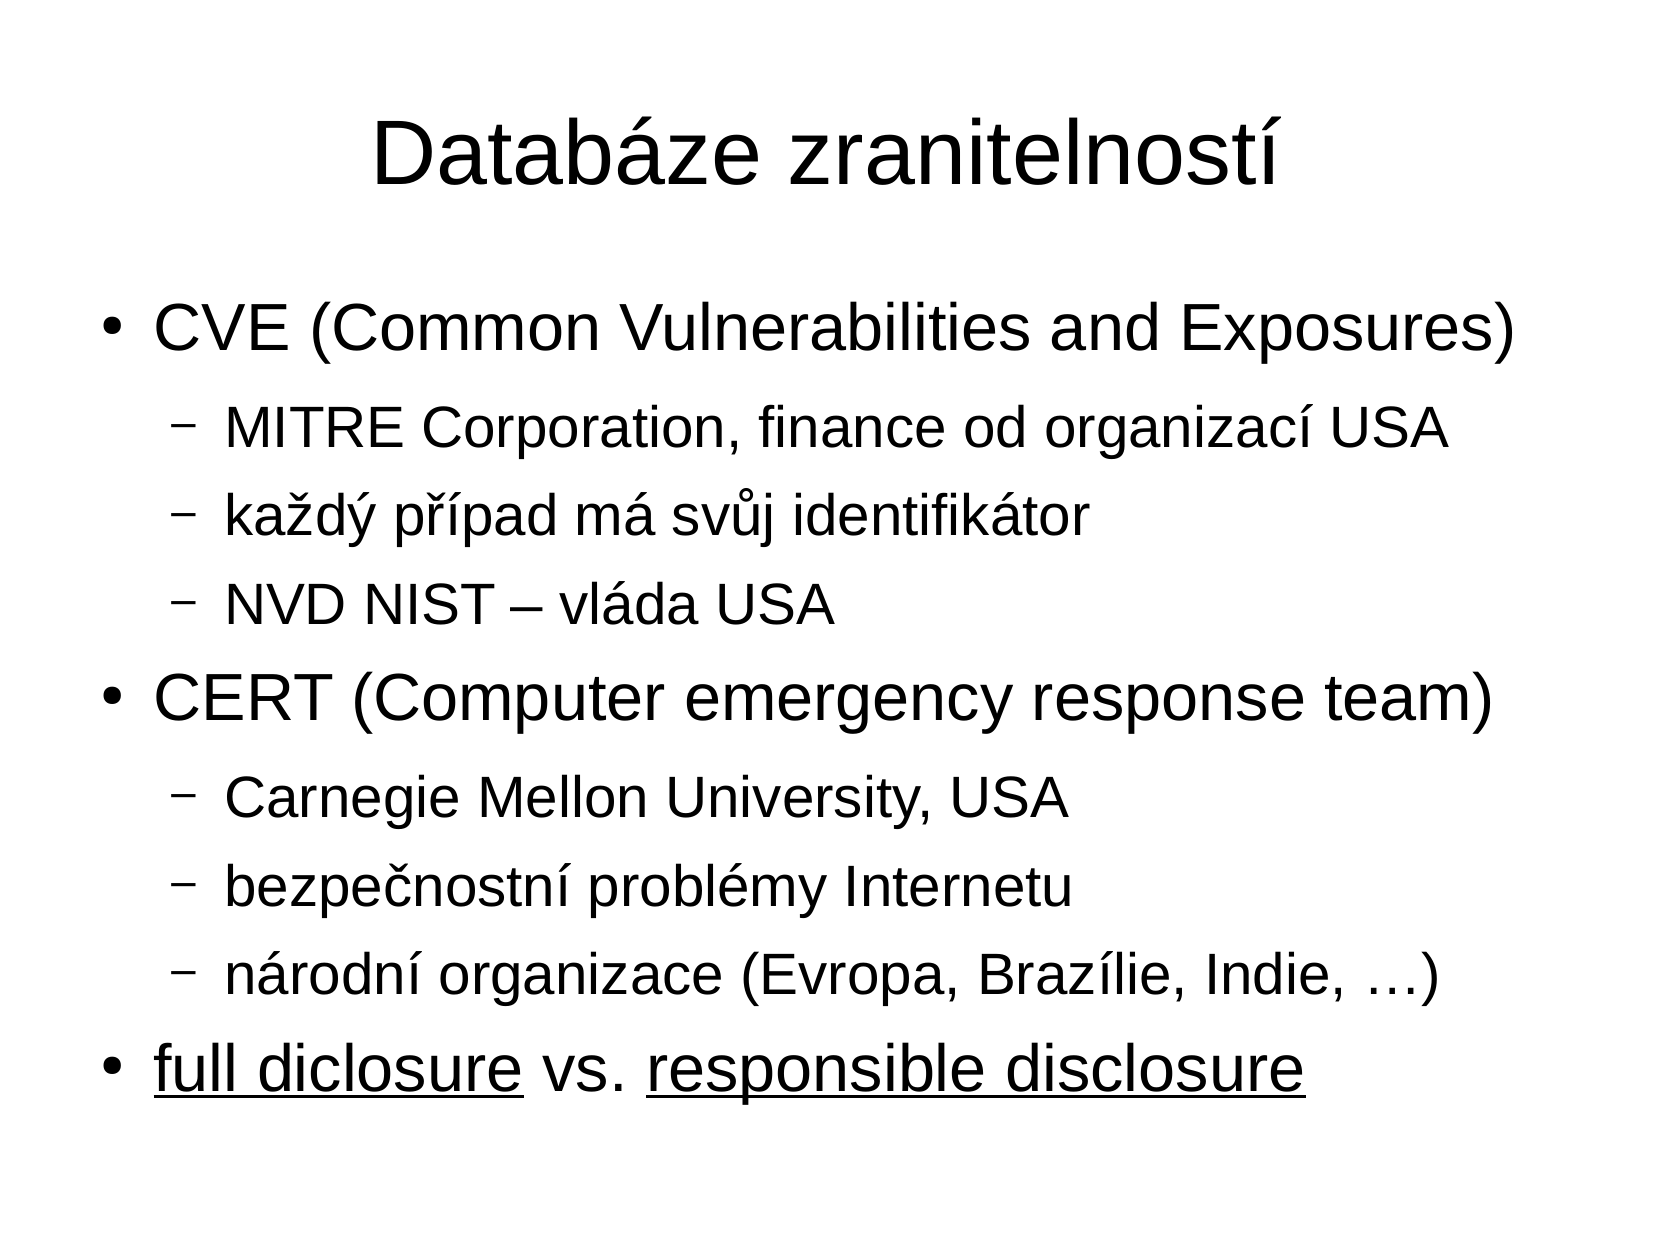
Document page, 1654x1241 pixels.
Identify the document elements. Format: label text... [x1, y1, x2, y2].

list CVE (Common Vulnerabilities and Exposures) MITRE Corporation, finance od organizací USA každý případ má svůj identifikátor NVD NIST – vláda USA CERT (Computer emergency response team) Carnegie Mellon University, USA bezpečnostní problémy Internetu národní organizace (Evropa, Brazílie, Indie, …) full diclosure vs. responsible disclosure [82, 290, 1571, 1106]
title Databáze zranitelností [82, 56, 1571, 250]
